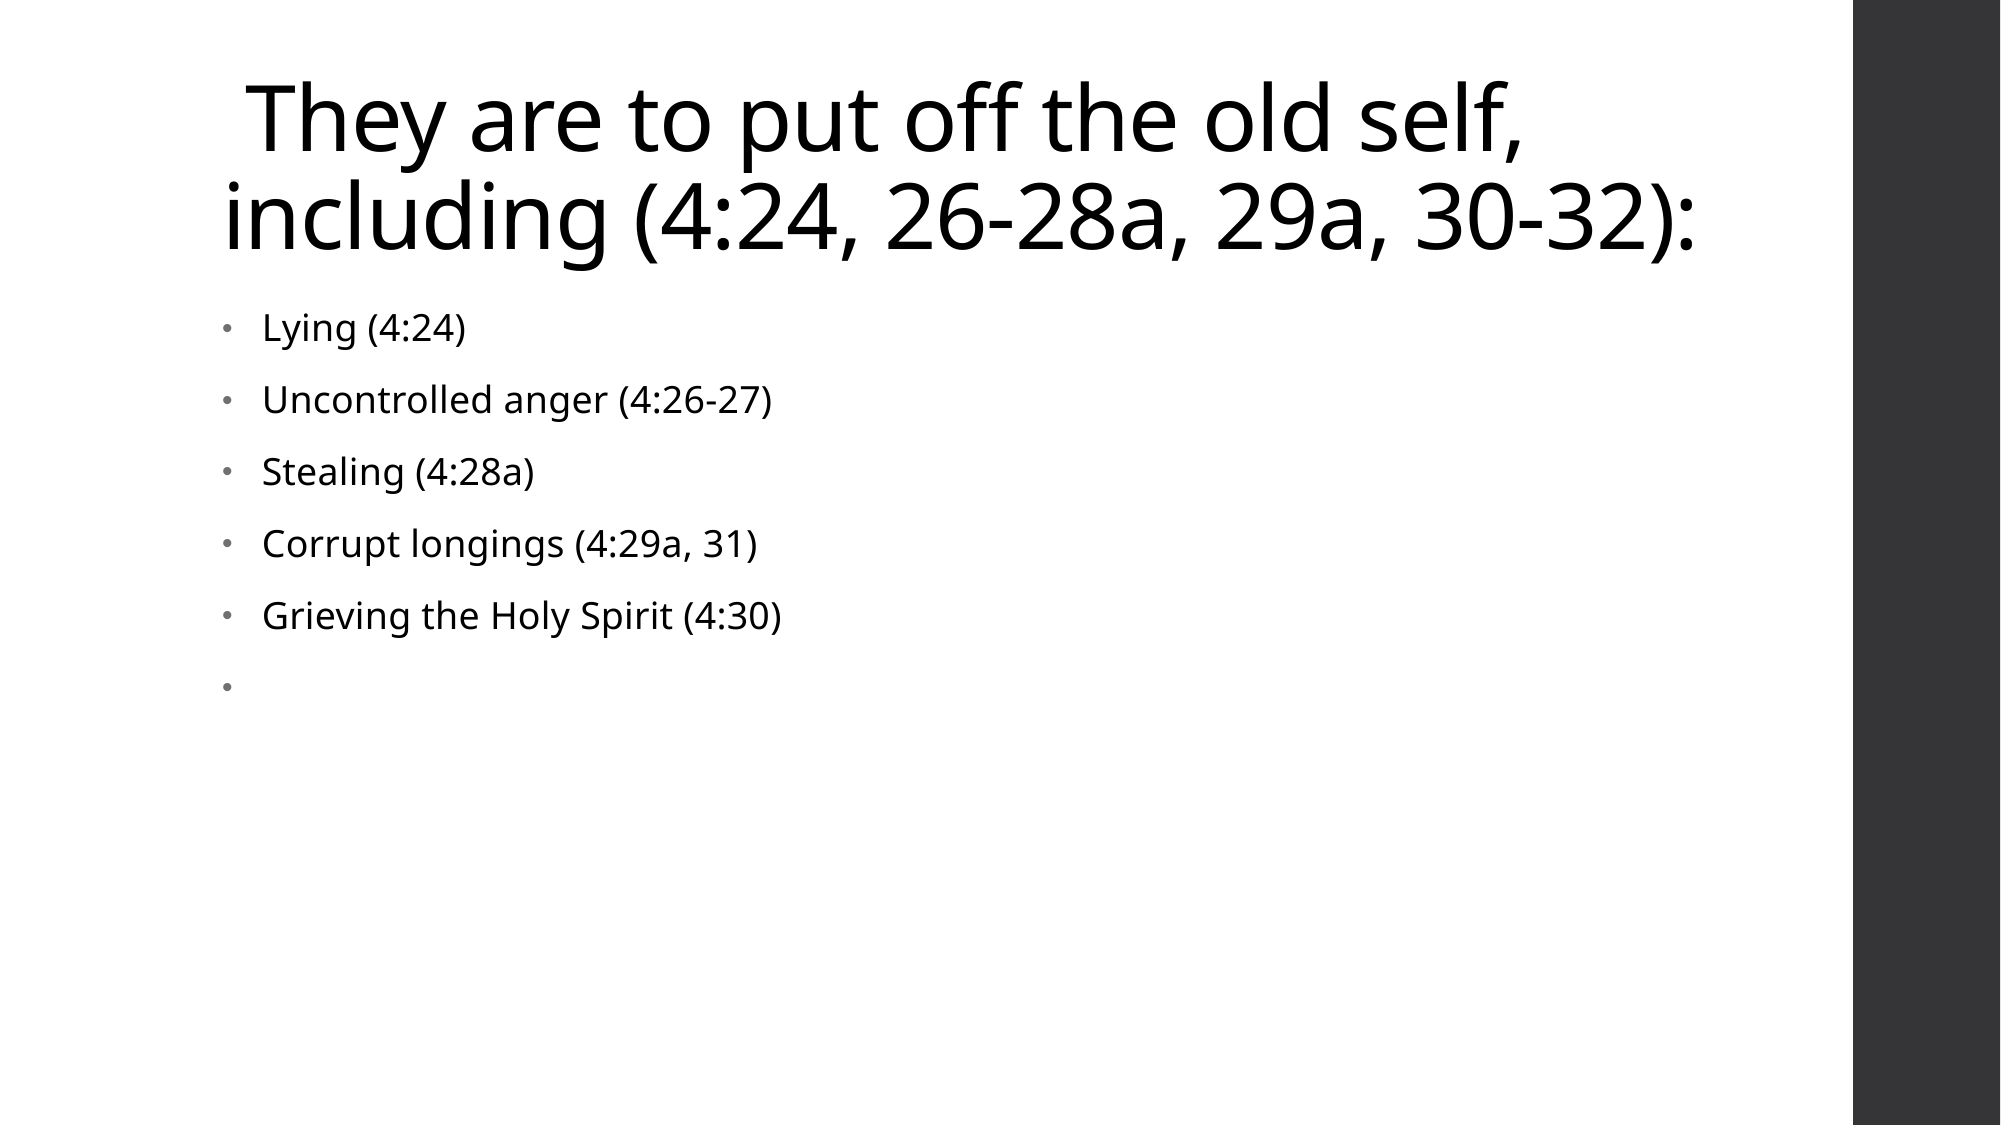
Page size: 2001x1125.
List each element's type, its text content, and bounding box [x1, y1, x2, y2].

list Lying (4:24) Uncontrolled anger (4:26-27) Stealing (4:28a) Corrupt longings (4:29a, 31) Grieving the Holy Spirit (4:30) [206, 299, 1617, 1014]
title They are to put off the old self, including (4:24, 26-28a, 29a, 30-32): [206, 60, 1797, 278]
